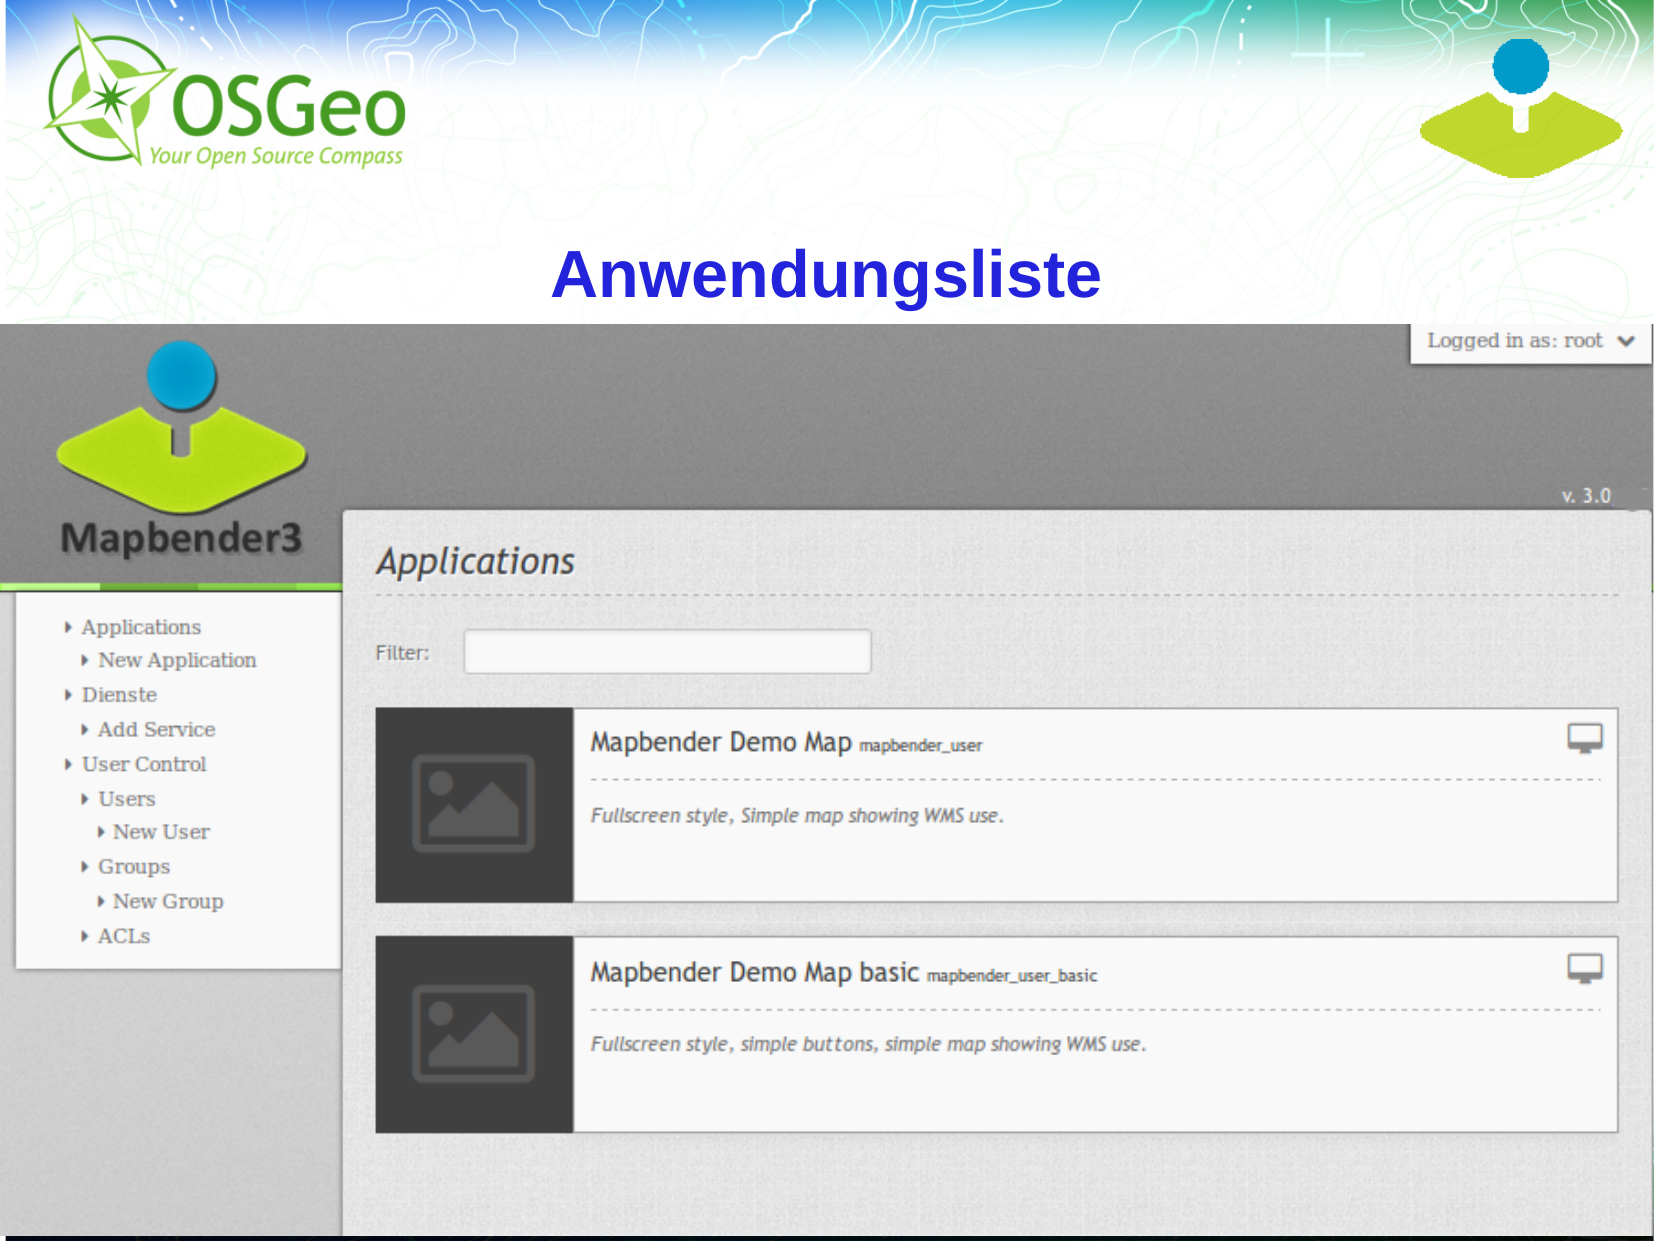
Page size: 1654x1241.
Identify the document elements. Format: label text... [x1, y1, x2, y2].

picture [0, 0, 1654, 1241]
title Anwendungsliste [82, 200, 1571, 324]
